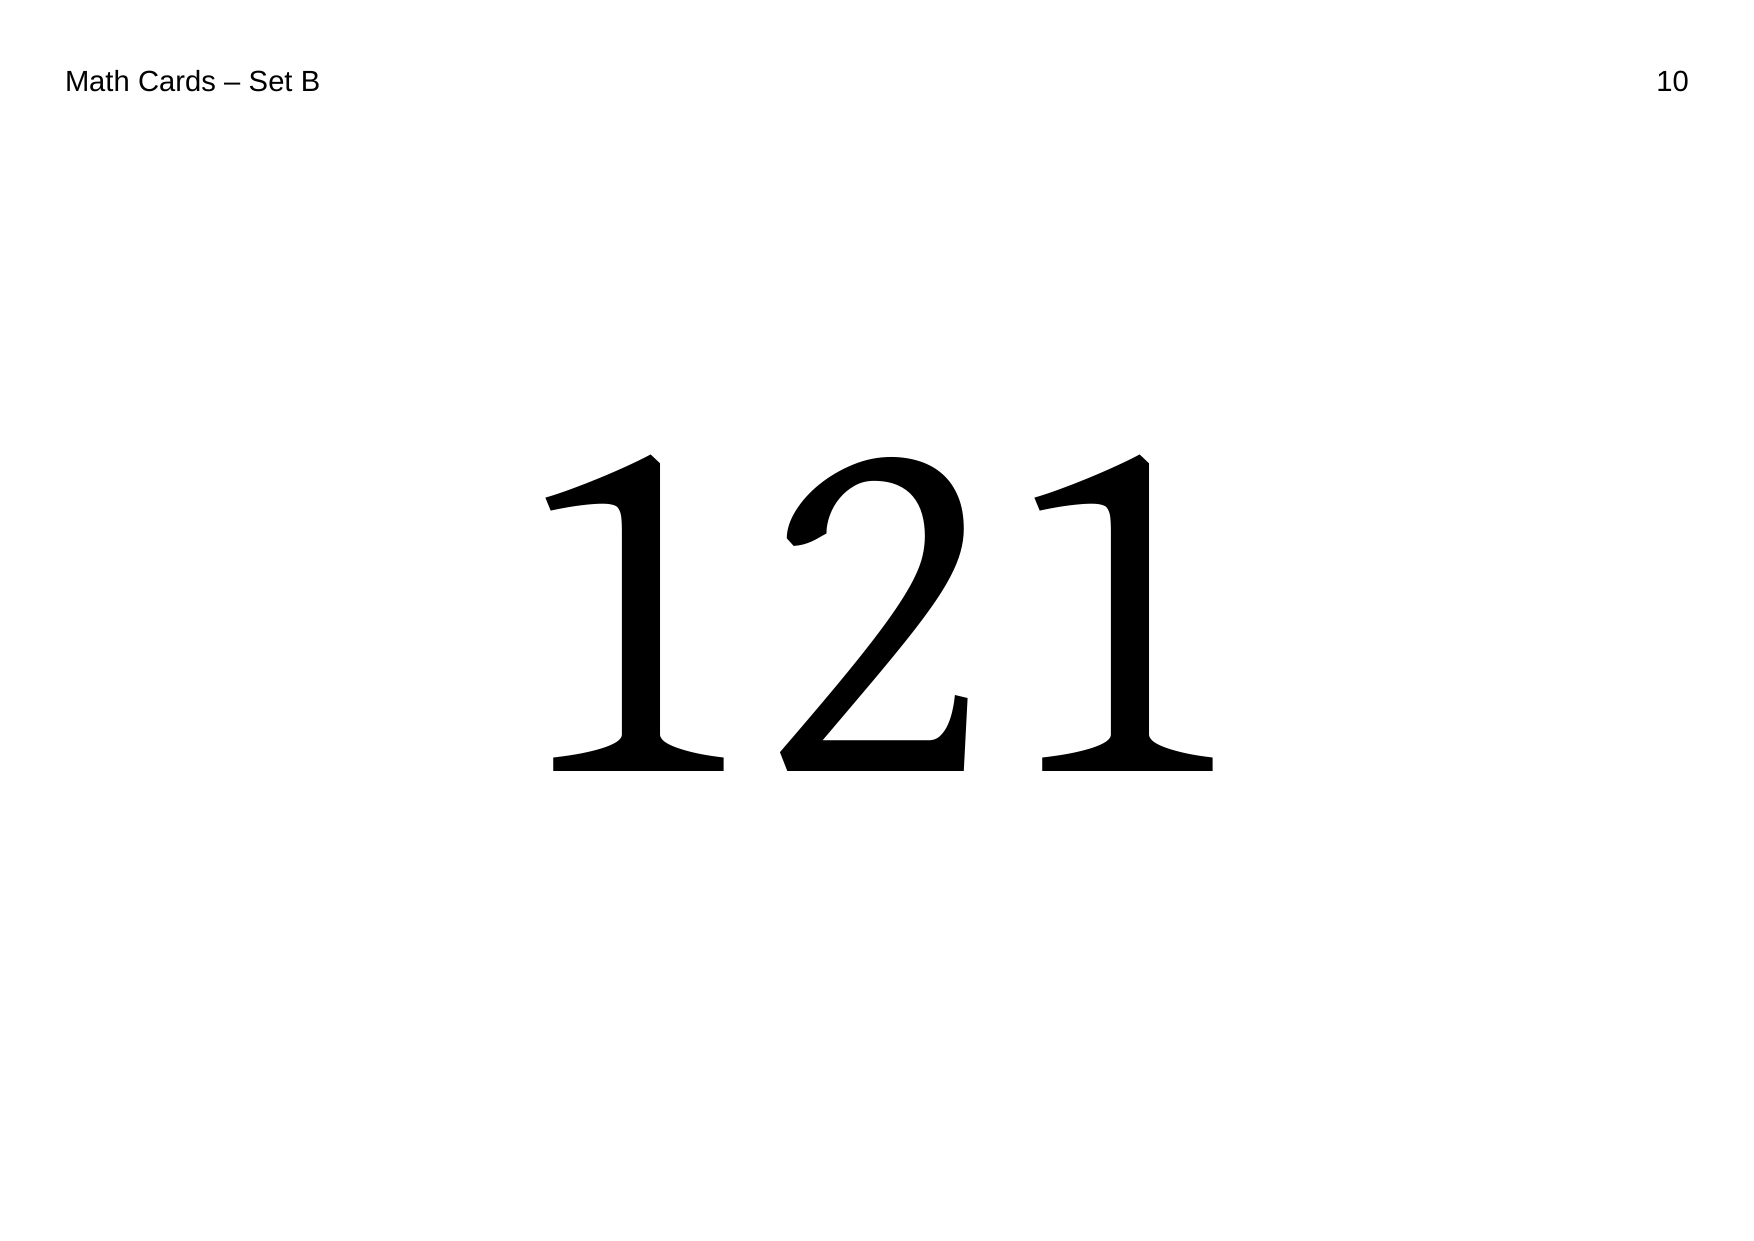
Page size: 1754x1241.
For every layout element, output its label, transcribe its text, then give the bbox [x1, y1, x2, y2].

text_box Math Cards – Set B [59, 59, 328, 104]
text_box 121 [504, 318, 1250, 922]
text_box 10 [1650, 59, 1695, 104]
